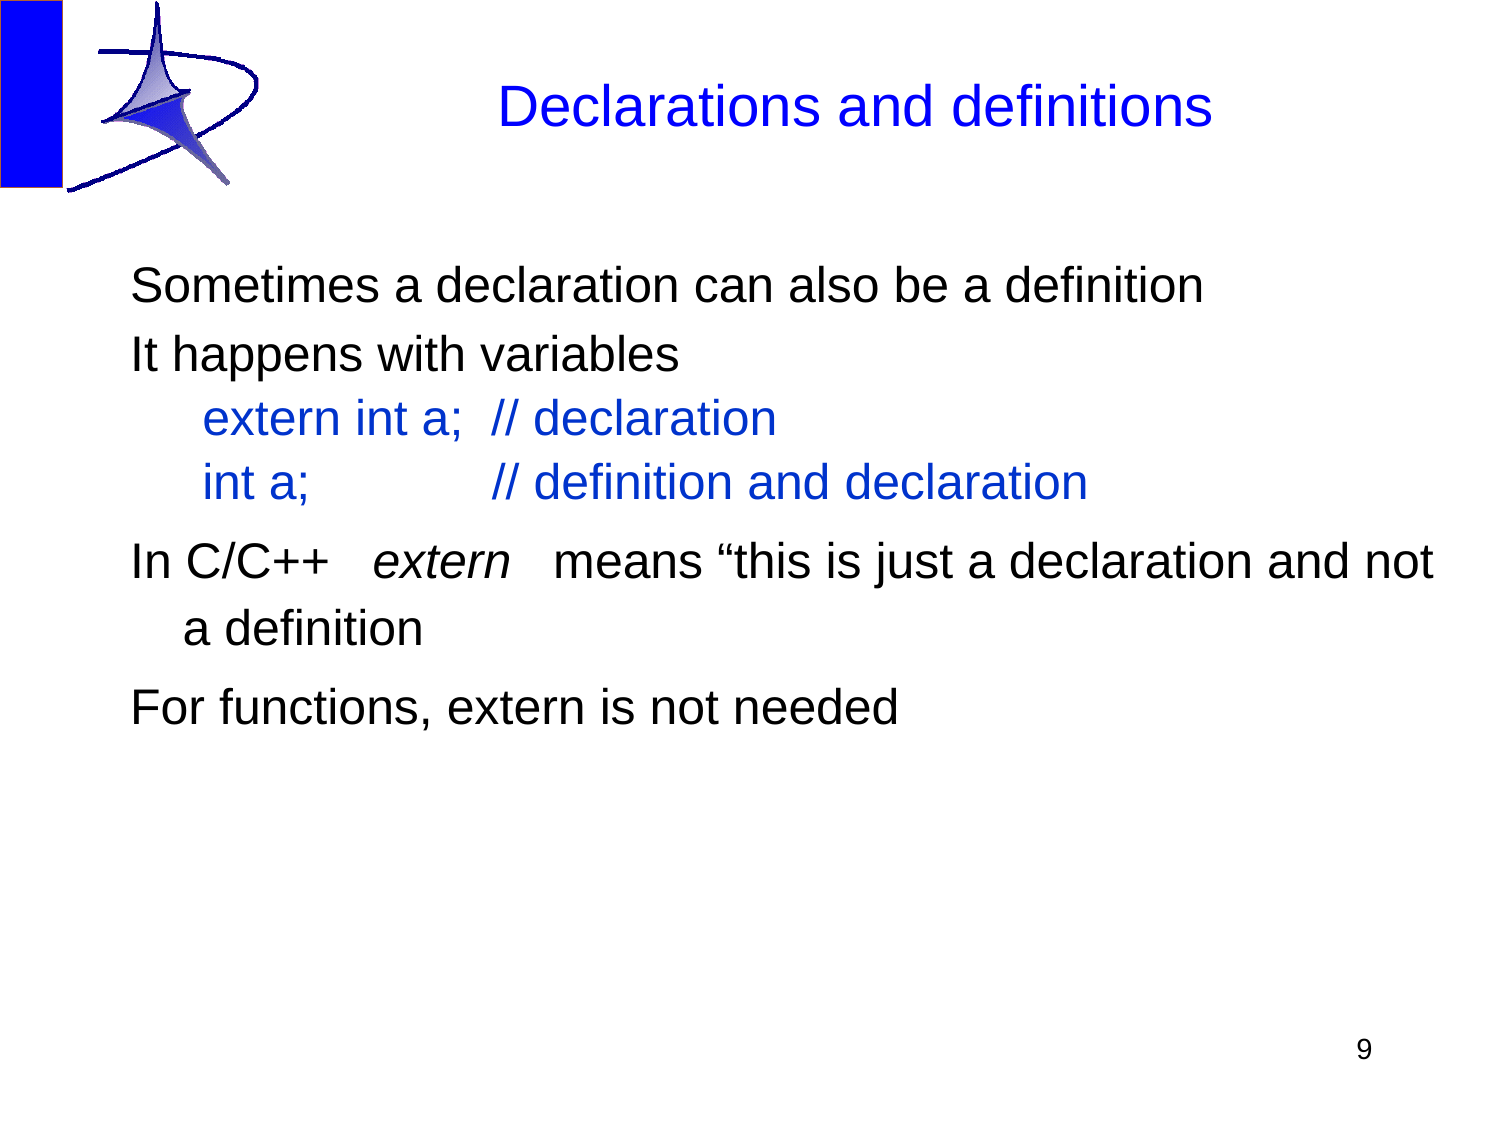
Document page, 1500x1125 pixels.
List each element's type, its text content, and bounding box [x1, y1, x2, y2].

picture [62, 0, 263, 197]
title Declarations and definitions [262, 24, 1450, 188]
list Sometimes a declaration can also be a definition It happens with variables extern int a; // declaration int a; // definition and declaration In C/C++ extern means “this is just a declaration and not a definition For functions, extern is not needed [112, 249, 1450, 1001]
